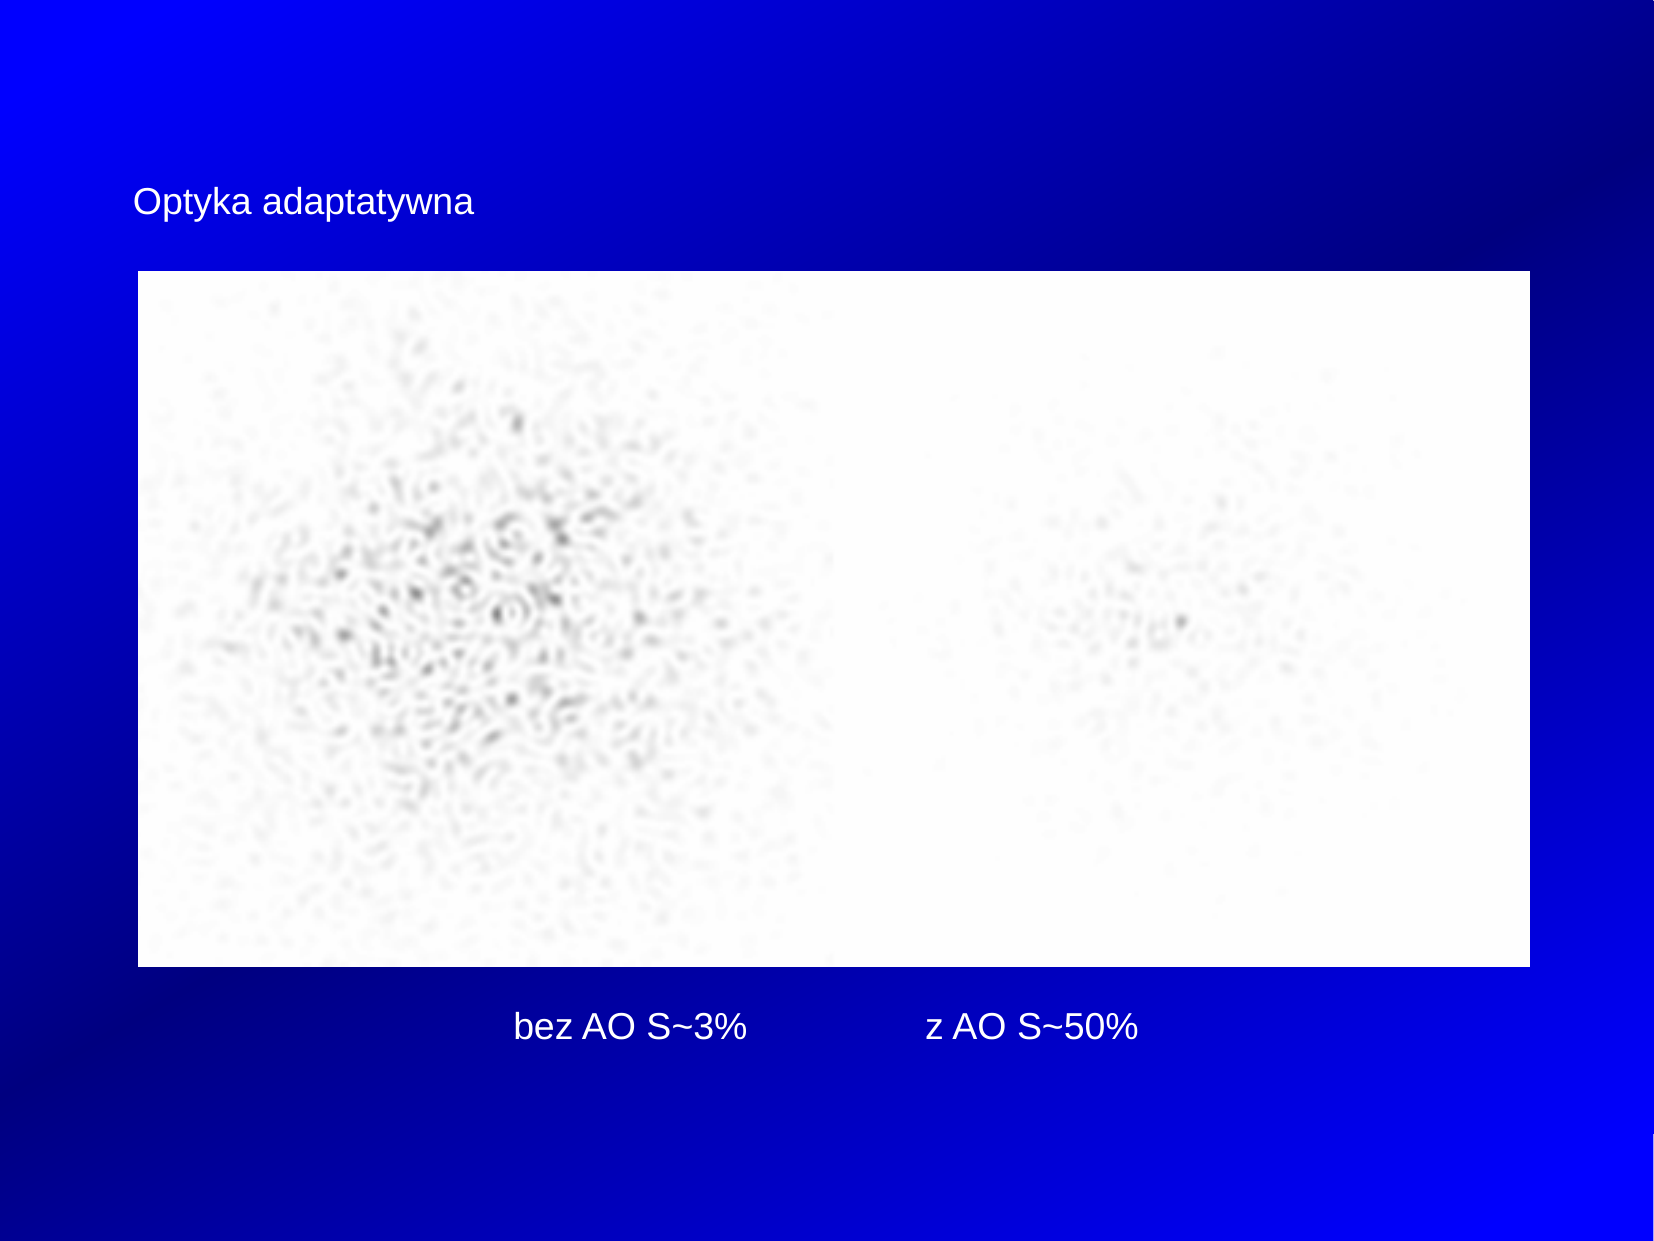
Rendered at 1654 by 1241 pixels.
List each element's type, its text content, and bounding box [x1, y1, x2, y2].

text_box Optyka adaptatywna [118, 173, 490, 231]
picture [138, 271, 1530, 967]
text_box bez AO S~3% z AO S~50% [498, 998, 1156, 1055]
